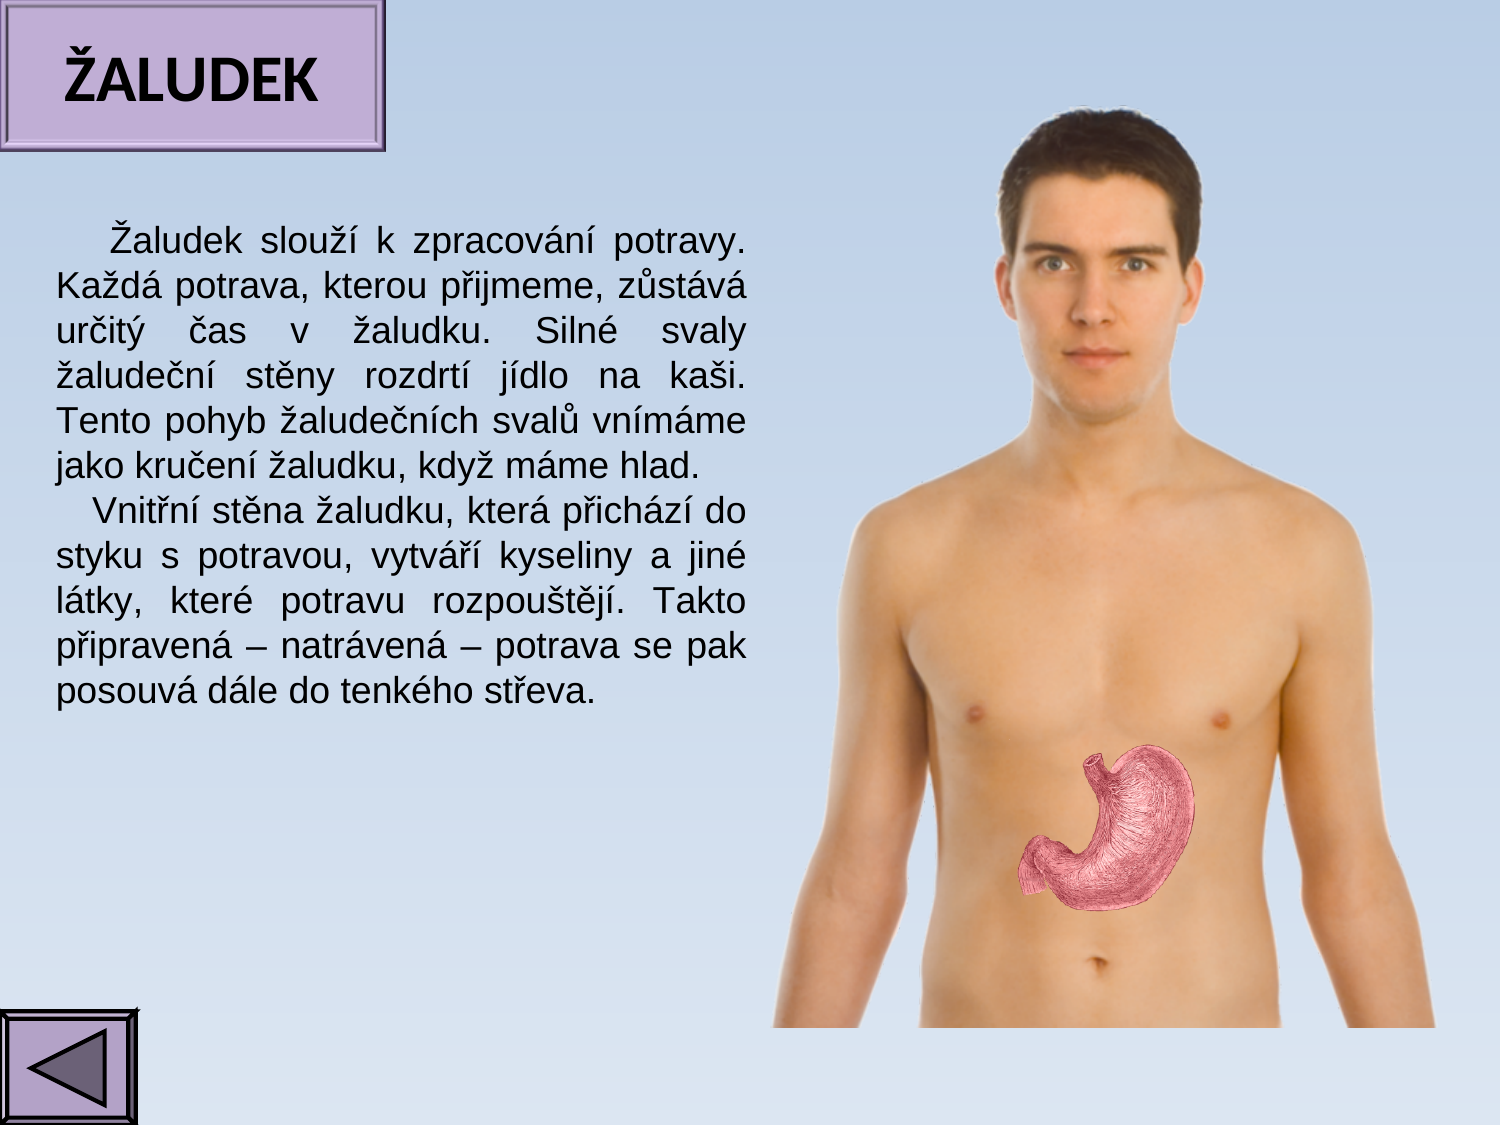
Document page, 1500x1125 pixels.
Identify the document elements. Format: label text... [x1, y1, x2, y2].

picture [0, 0, 388, 154]
text_box Žaludek slouží k zpracování potravy. Každá potrava, kterou přijmeme, zůstává určitý čas v žaludku. Silné svaly žaludeční stěny rozdrtí jídlo na kaši. Tento pohyb žaludečních svalů vnímáme jako kručení žaludku, když máme hlad. Vnitřní stěna žaludku, která přichází do styku s potravou, vytváří kyseliny a jiné látky, které potravu rozpouštějí. Takto připravená – natrávená – potrava se pak posouvá dále do tenkého střeva. [41, 207, 762, 719]
picture [643, 90, 1500, 1028]
text_box [1, 1011, 136, 1125]
text_box ŽALUDEK [0, 0, 384, 149]
